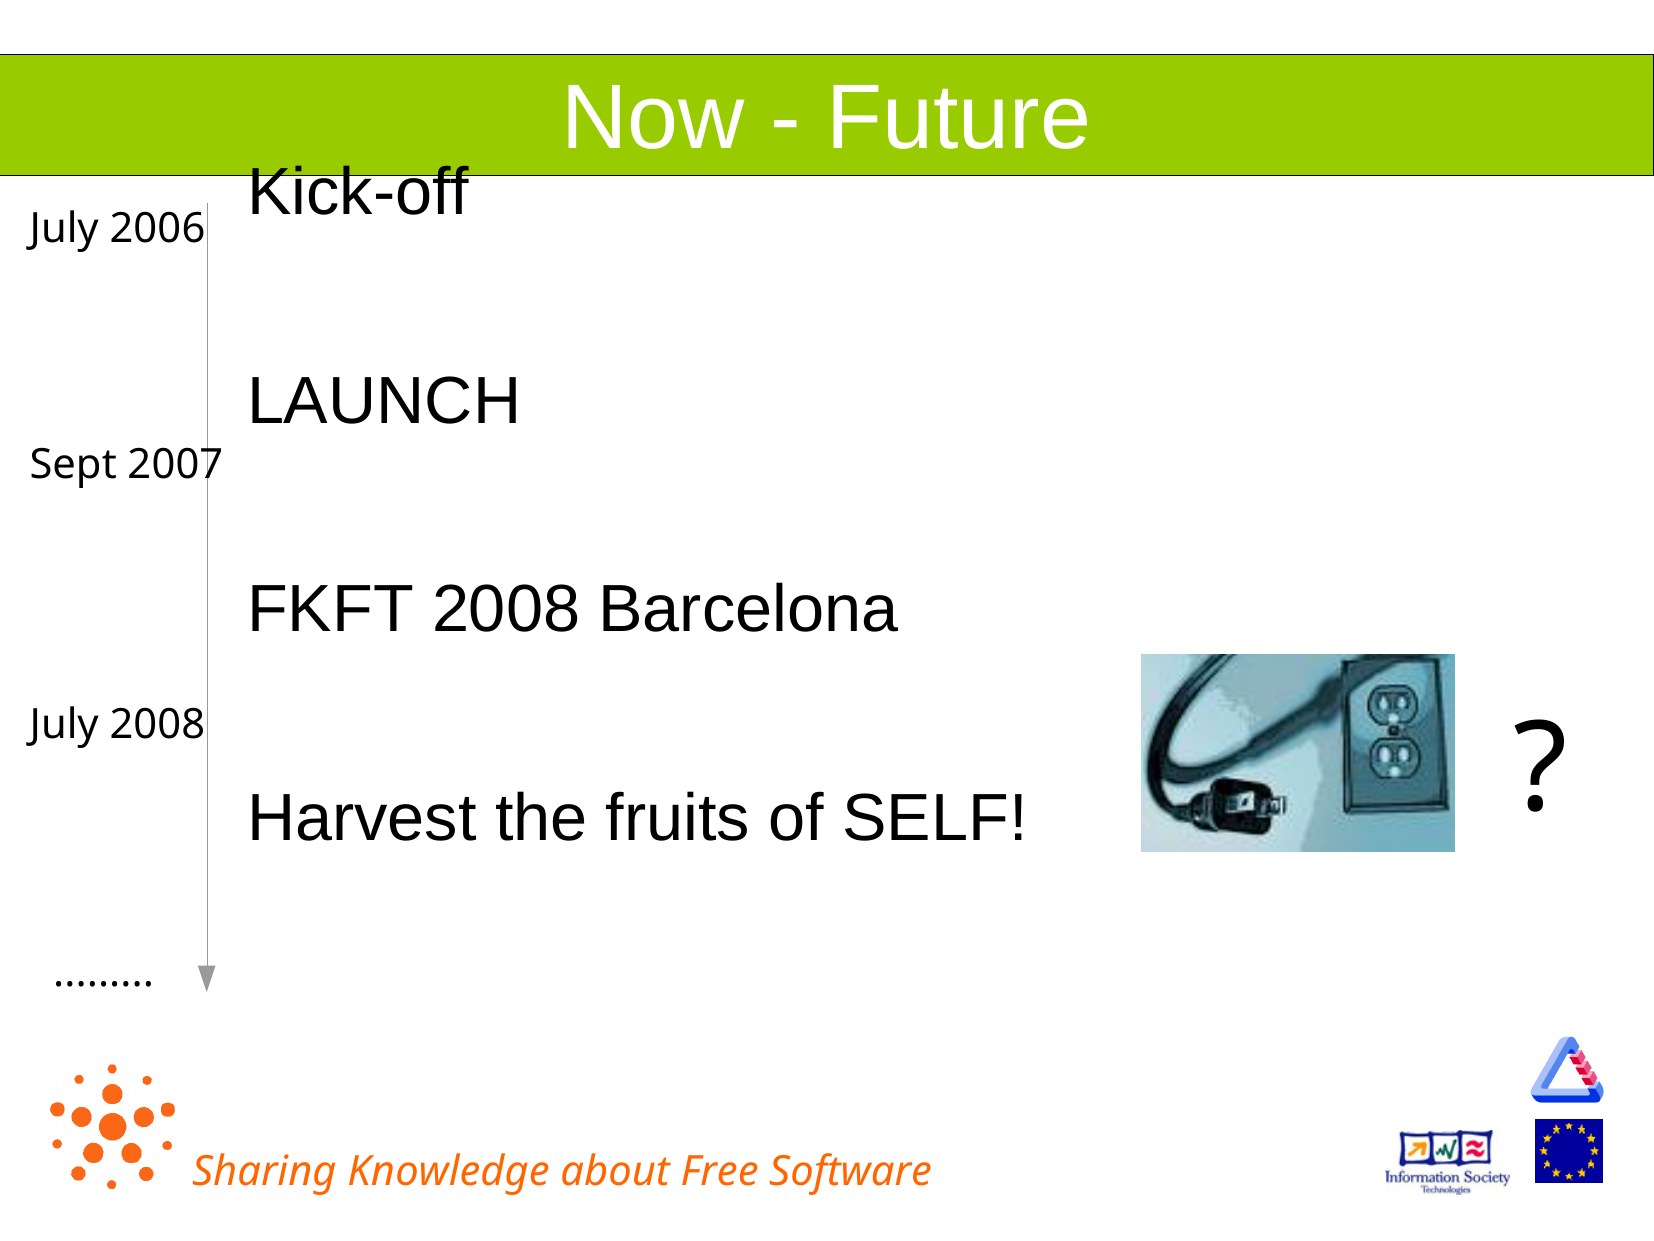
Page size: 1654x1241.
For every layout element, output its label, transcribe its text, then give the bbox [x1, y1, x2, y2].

picture [50, 1064, 175, 1189]
text_box ......... [53, 941, 191, 991]
text_box Sept 2007 [29, 433, 213, 483]
picture [1535, 1119, 1603, 1183]
list Kick-off LAUNCH FKFT 2008 Barcelona Harvest the fruits of SELF! [229, 154, 1571, 1027]
text_box July 2008 [29, 693, 206, 743]
text_box July 2006 [29, 197, 206, 246]
picture [1141, 654, 1455, 852]
picture [1530, 1036, 1604, 1104]
title Now - Future [82, 48, 1571, 185]
text_box ? [1513, 676, 1559, 822]
picture [1385, 1130, 1510, 1195]
